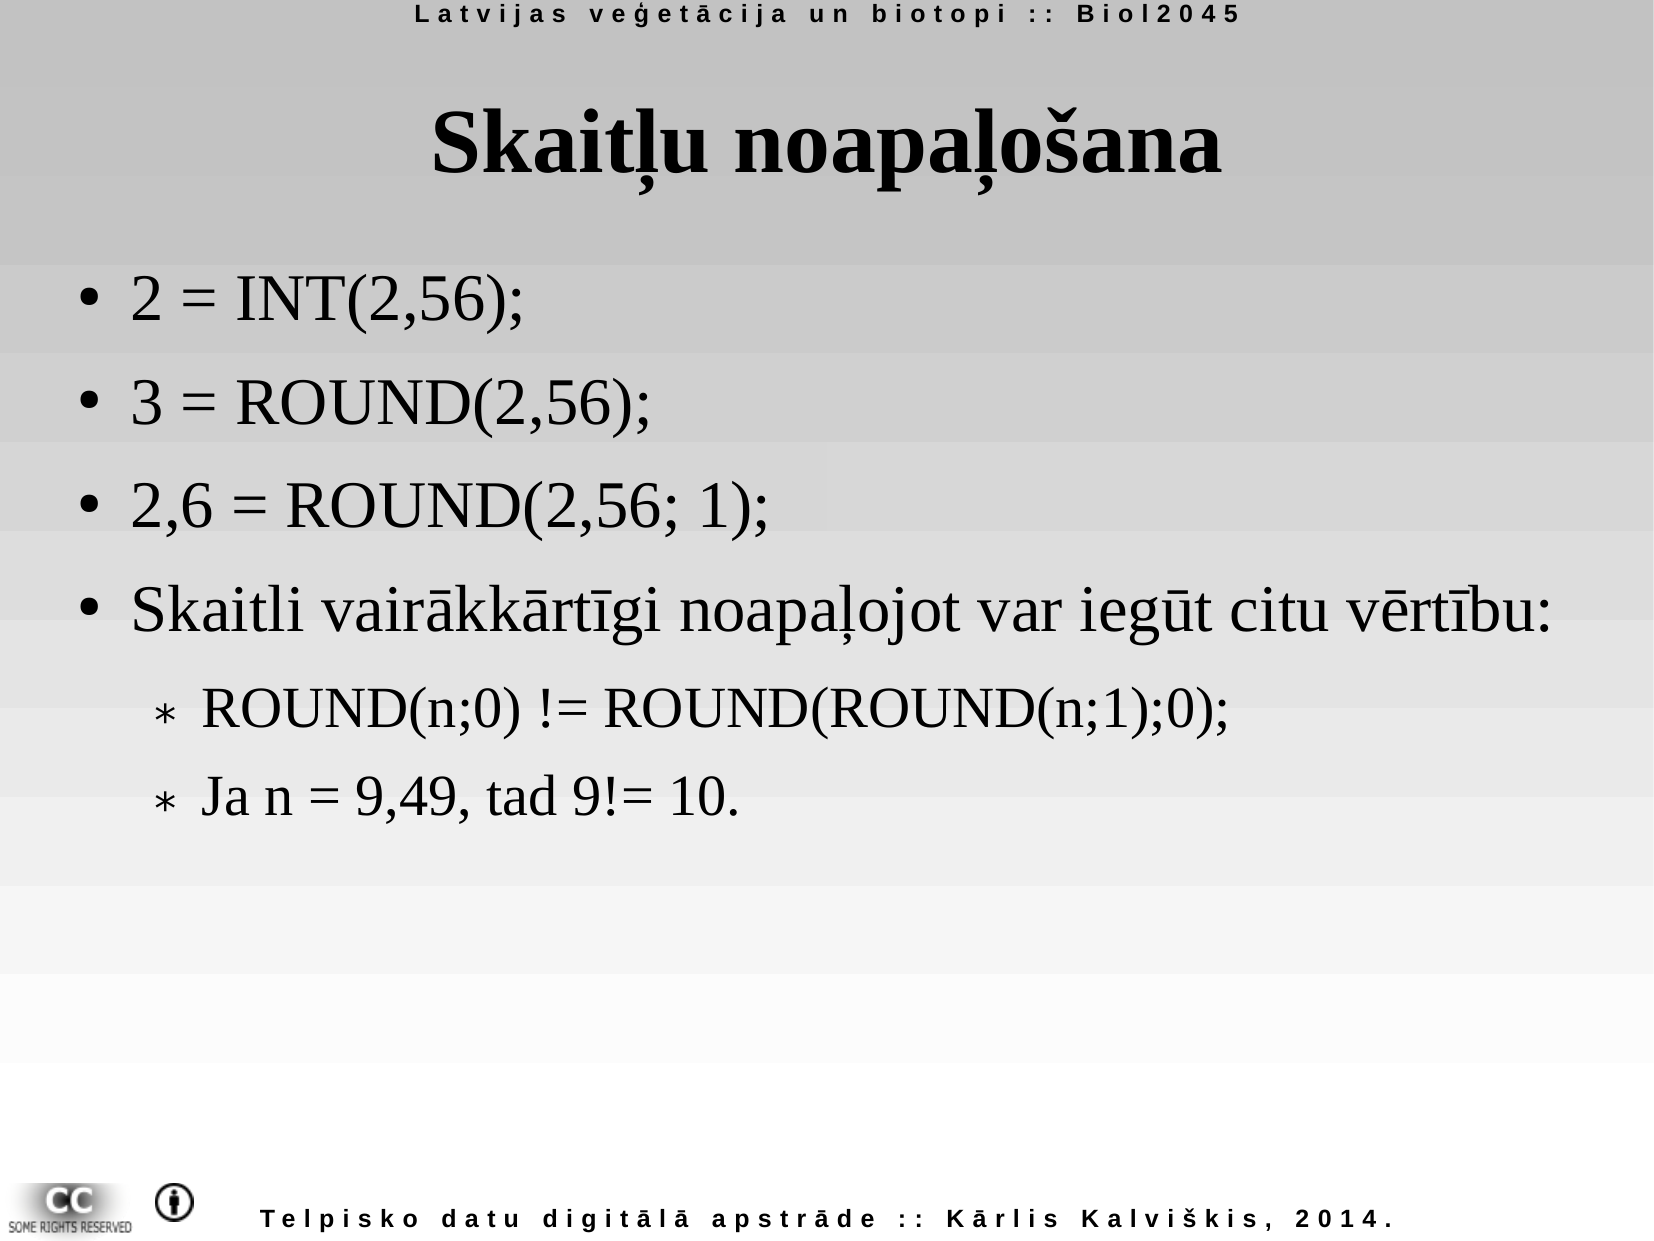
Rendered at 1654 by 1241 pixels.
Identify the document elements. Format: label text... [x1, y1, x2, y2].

title Skaitļu noapaļošana [59, 37, 1596, 246]
picture [0, 0, 1654, 1241]
list 2 = INT(2,56); 3 = ROUND(2,56); 2,6 = ROUND(2,56; 1); Skaitli vairākkārtīgi noapaļojot var iegūt citu vērtību: ROUND(n;0) != ROUND(ROUND(n;1);0); Ja n = 9,49, tad 9!= 10. [59, 261, 1596, 981]
